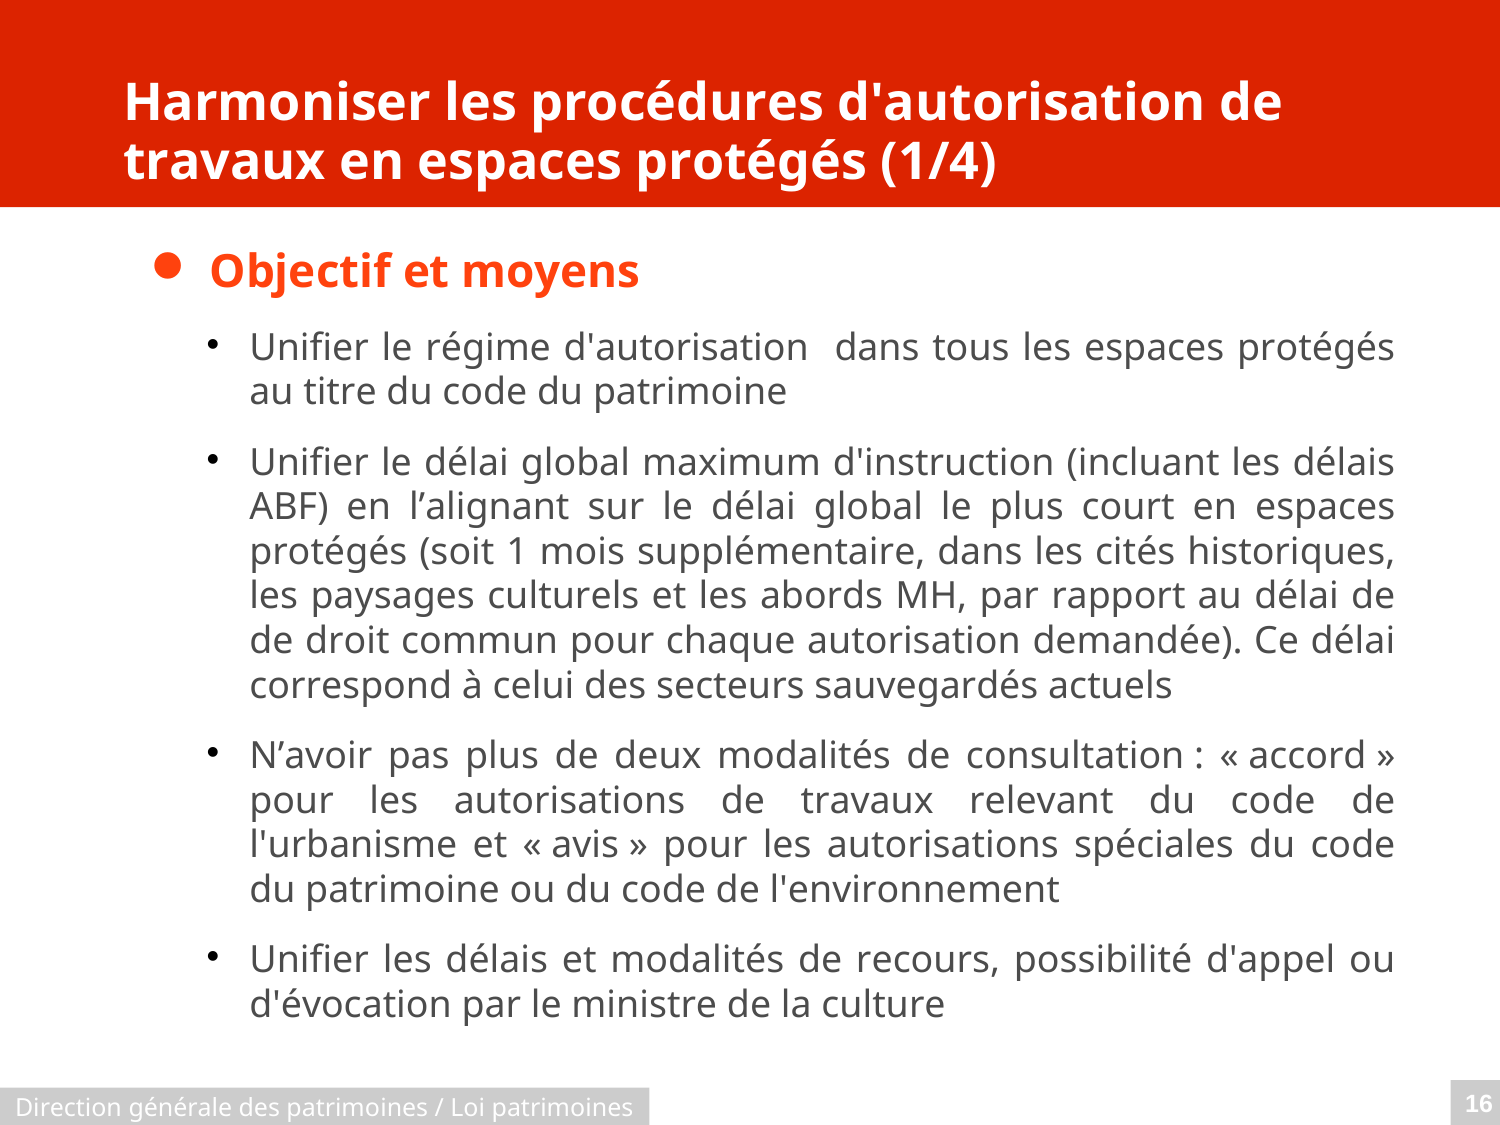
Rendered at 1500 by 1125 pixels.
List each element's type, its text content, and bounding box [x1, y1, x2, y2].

text_box [0, 0, 1500, 208]
title Harmoniser les procédures d'autorisation de travaux en espaces protégés (1/4) [108, 59, 1388, 199]
list Objectif et moyens Unifier le régime d'autorisation dans tous les espaces protégés au titre du code du patrimoine Unifier le délai global maximum d'instruction (incluant les délais ABF) en l’alignant sur le délai global le plus court en espaces protégés (soit 1 mois supplémentaire, dans les cités historiques, les paysages culturels et les abords MH, par rapport au délai de de droit commun pour chaque autorisation demandée). Ce délai correspond à celui des secteurs sauvegardés actuels N’avoir pas plus de deux modalités de consultation : « accord » pour les autorisations de travaux relevant du code de l'urbanisme et « avis » pour les autorisations spéciales du code du patrimoine ou du code de l'environnement Unifier les délais et modalités de recours, possibilité d'appel ou d'évocation par le ministre de la culture [29, 236, 1412, 1122]
